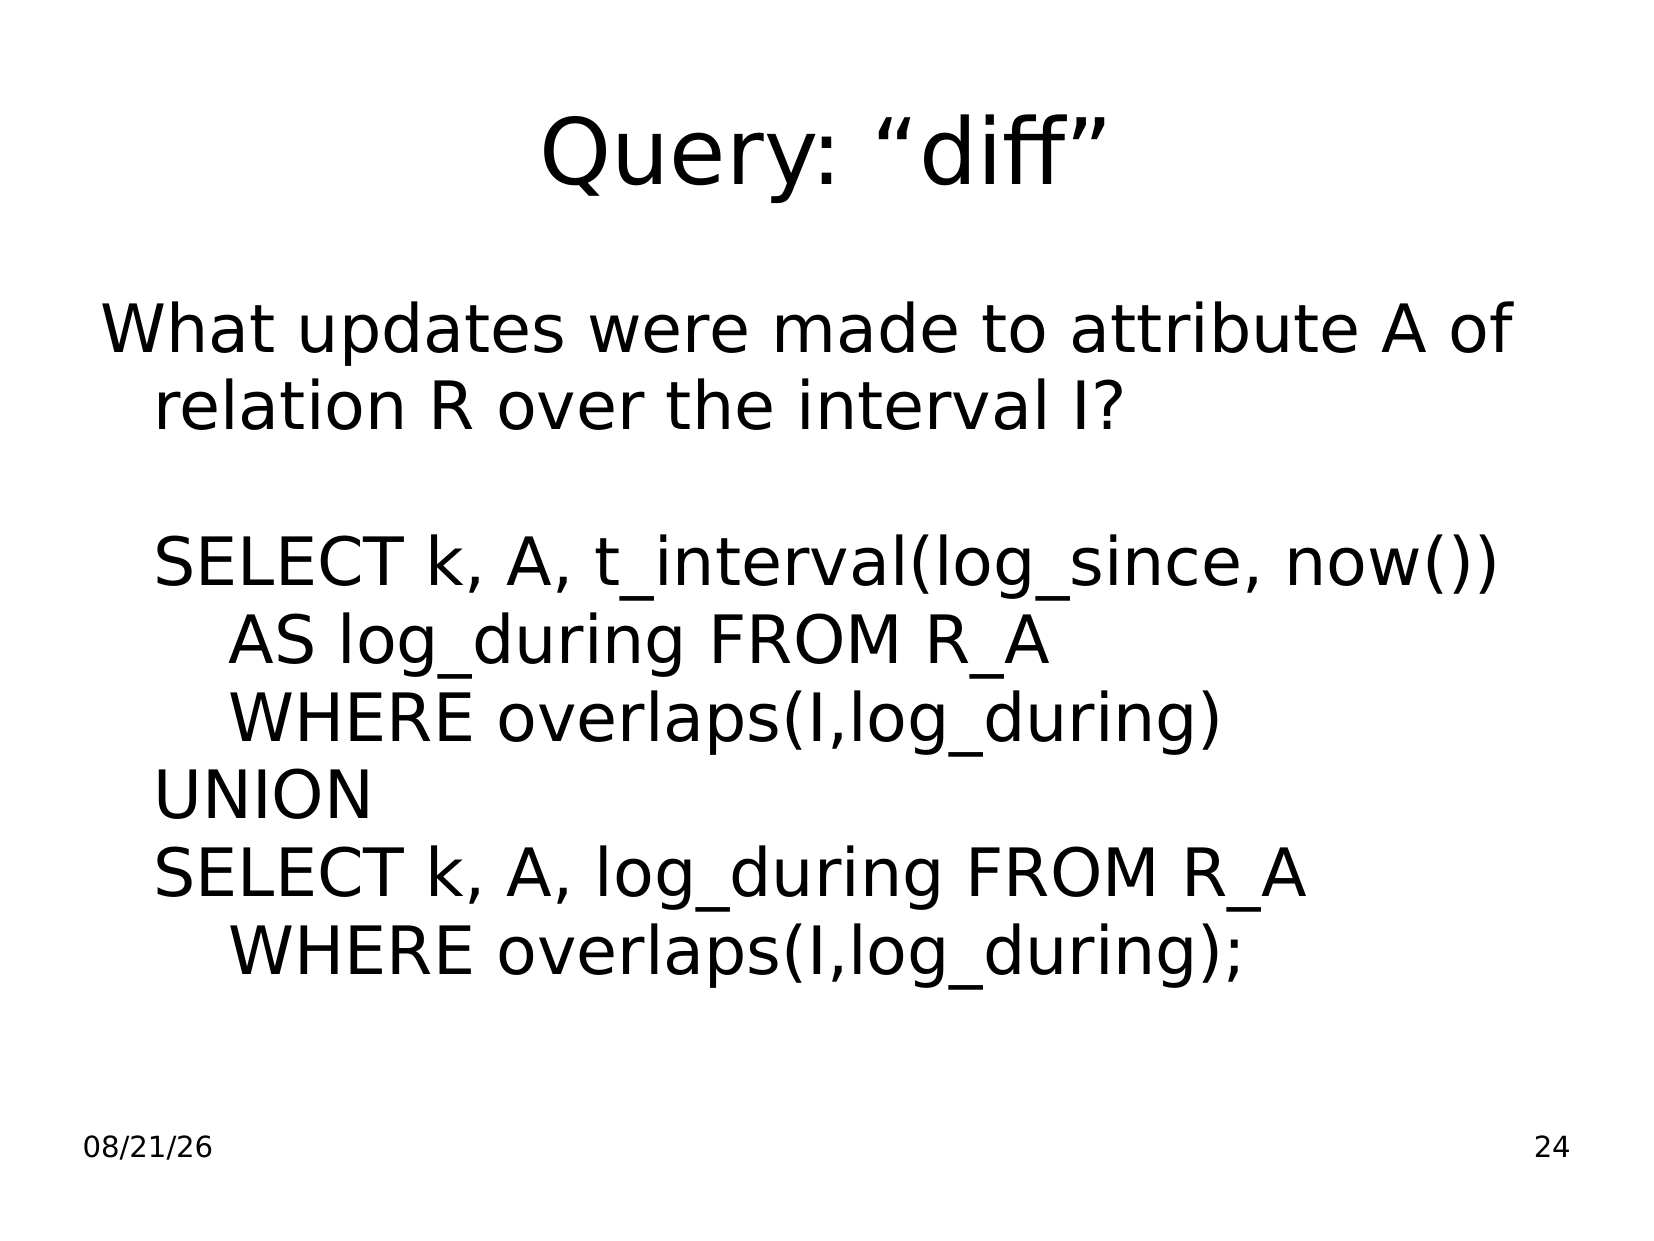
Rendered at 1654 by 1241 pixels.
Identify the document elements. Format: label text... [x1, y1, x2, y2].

list What updates were made to attribute A of relation R over the interval I? SELECT k, A, t_interval(log_since, now()) AS log_during FROM R_A WHERE overlaps(I,log_during) UNION SELECT k, A, log_during FROM R_A WHERE overlaps(I,log_during); [82, 290, 1571, 1094]
title Query: “diff” [82, 56, 1571, 250]
